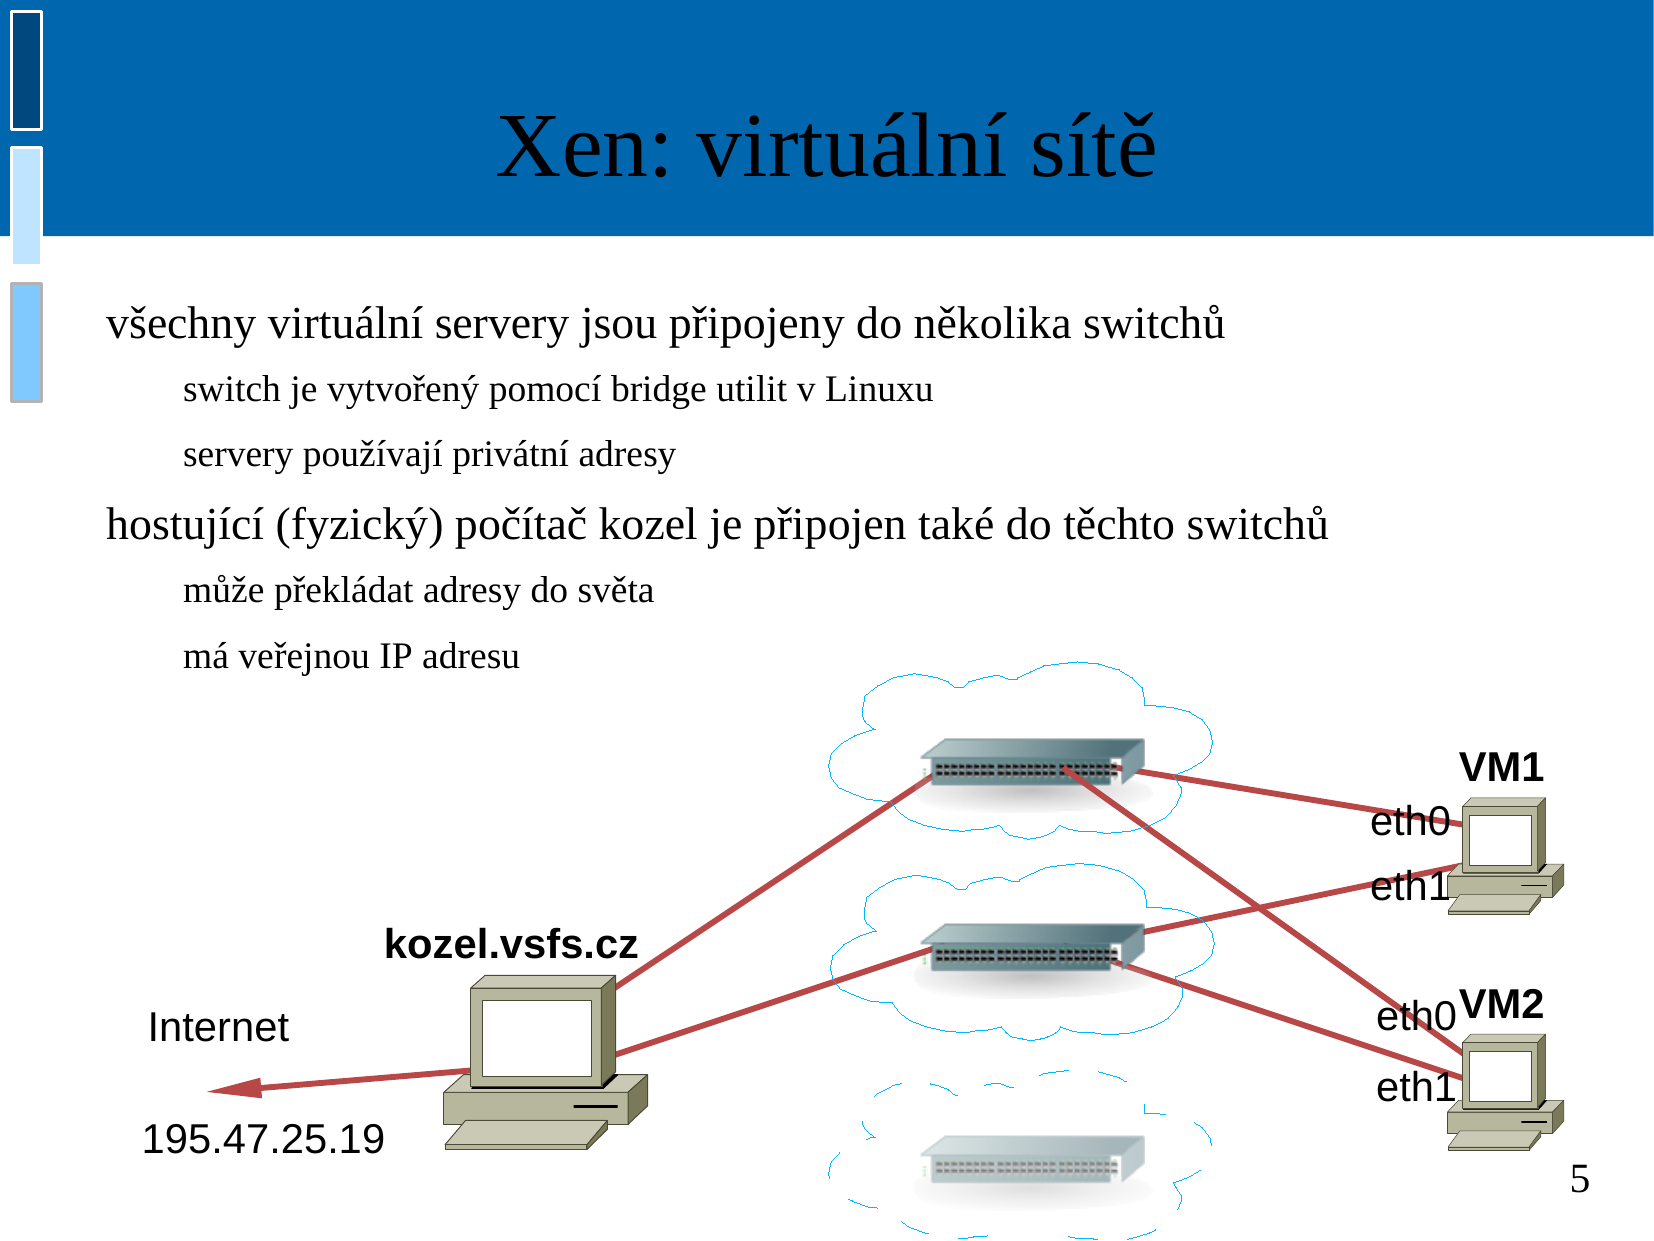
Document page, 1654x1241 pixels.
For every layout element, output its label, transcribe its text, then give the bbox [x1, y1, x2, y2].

picture [442, 974, 650, 1152]
text_box 195.47.25.19 [141, 1116, 414, 1169]
text_box VM1 [1458, 744, 1565, 797]
list všechny virtuální servery jsou připojeny do několika switchů switch je vytvořený pomocí bridge utilit v Linuxu servery používají privátní adresy hostující (fyzický) počítač kozel je připojen také do těchto switchů může překládat adresy do světa má veřejnou IP adresu [88, 297, 1565, 680]
text_box eth1 [1375, 1063, 1483, 1117]
text_box Internet [147, 1003, 343, 1057]
picture [896, 724, 1170, 821]
text_box kozel.vsfs.cz [383, 921, 656, 974]
title Xen: virtuální sítě [121, 49, 1534, 243]
picture [896, 812, 907, 821]
picture [896, 1122, 1170, 1219]
text_box VM2 [1458, 980, 1565, 1033]
text_box eth1 [1370, 863, 1477, 916]
picture [896, 909, 1170, 1007]
text_box eth0 [1370, 798, 1477, 851]
picture [1446, 1033, 1565, 1152]
picture [1446, 797, 1565, 916]
text_box eth0 [1375, 992, 1483, 1046]
